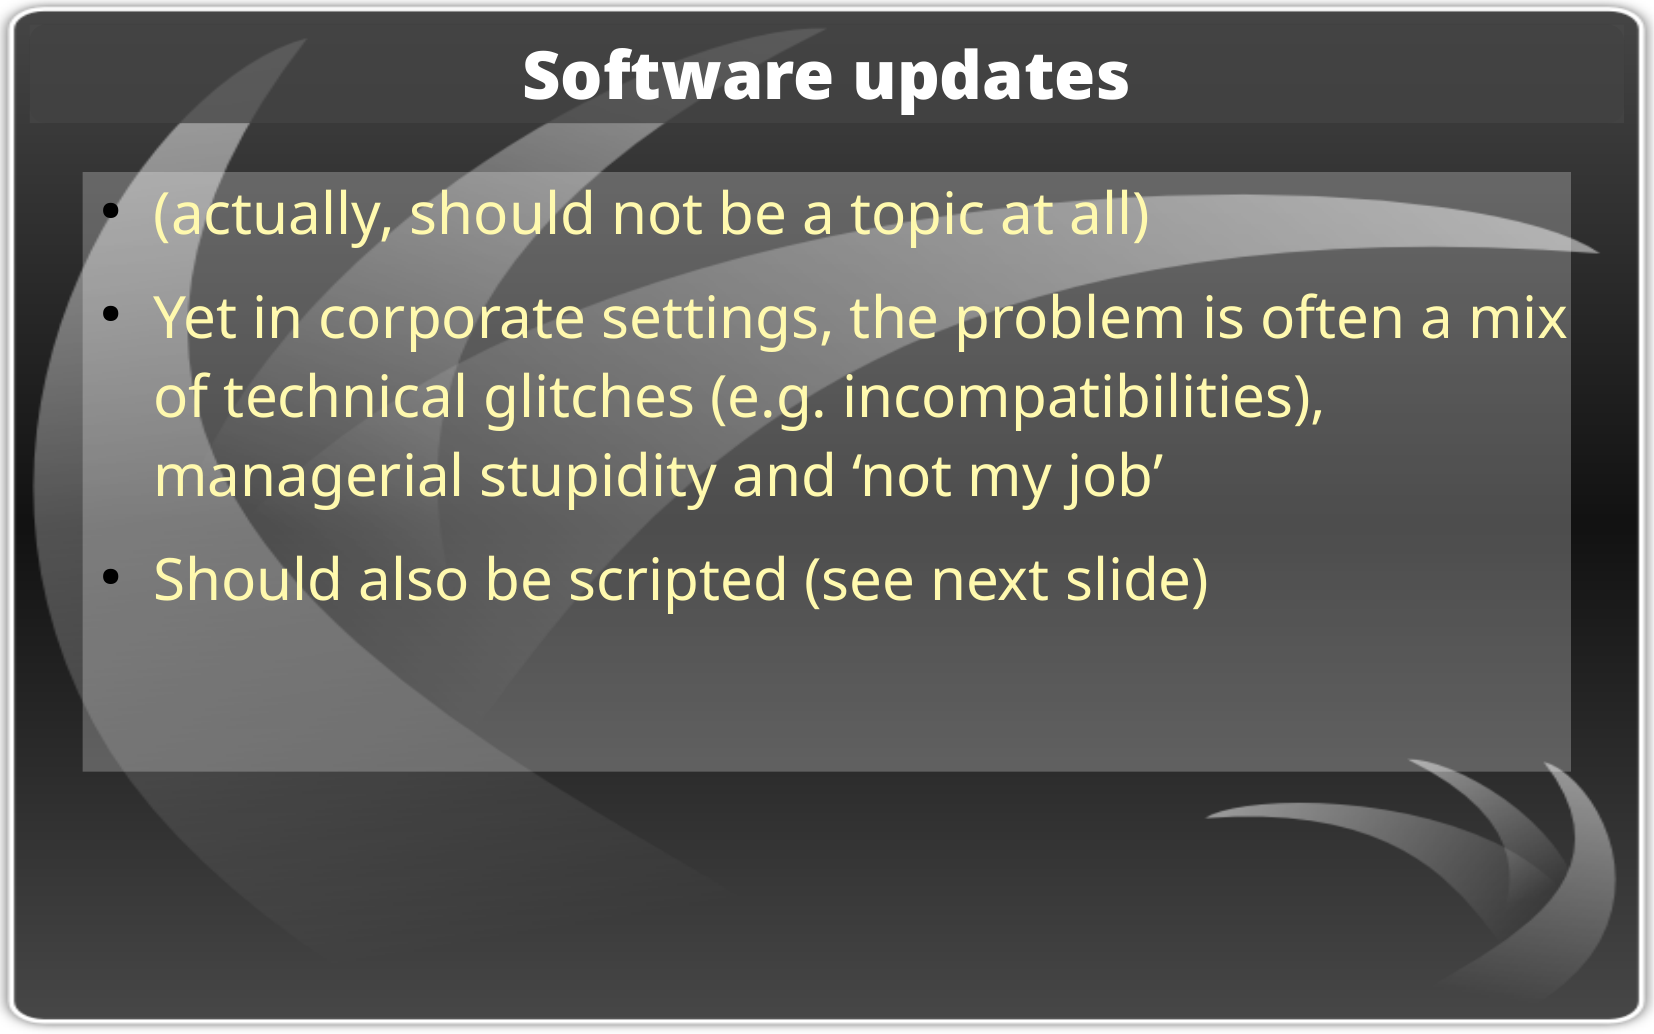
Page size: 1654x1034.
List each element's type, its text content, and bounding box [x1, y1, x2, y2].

list (actually, should not be a topic at all) Yet in corporate settings, the problem is often a mix of technical glitches (e.g. incompatibilities), managerial stupidity and ‘not my job’ Should also be scripted (see next slide) [82, 172, 1571, 772]
picture [0, 0, 1654, 1034]
title Software updates [29, 24, 1625, 124]
